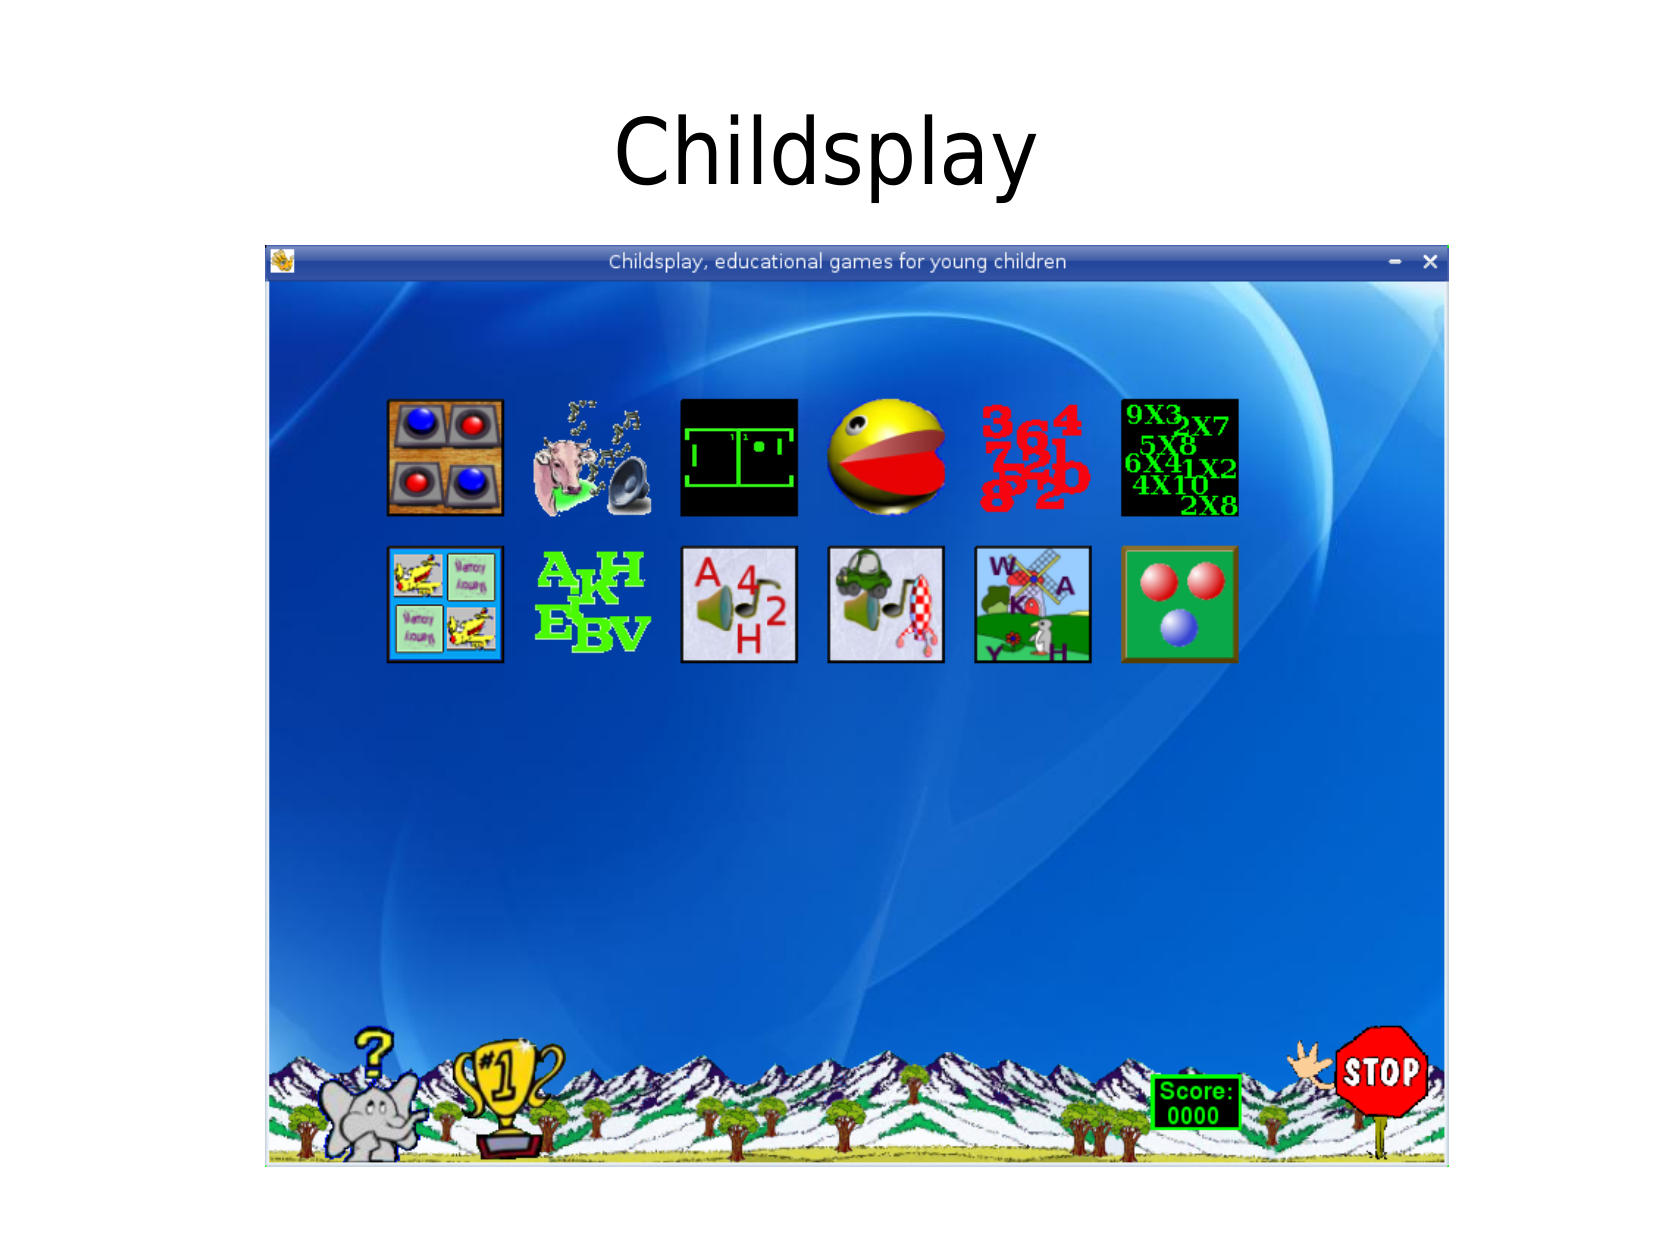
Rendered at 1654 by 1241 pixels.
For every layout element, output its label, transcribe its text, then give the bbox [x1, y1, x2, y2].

picture [265, 245, 1449, 1167]
title Childsplay [82, 49, 1571, 257]
